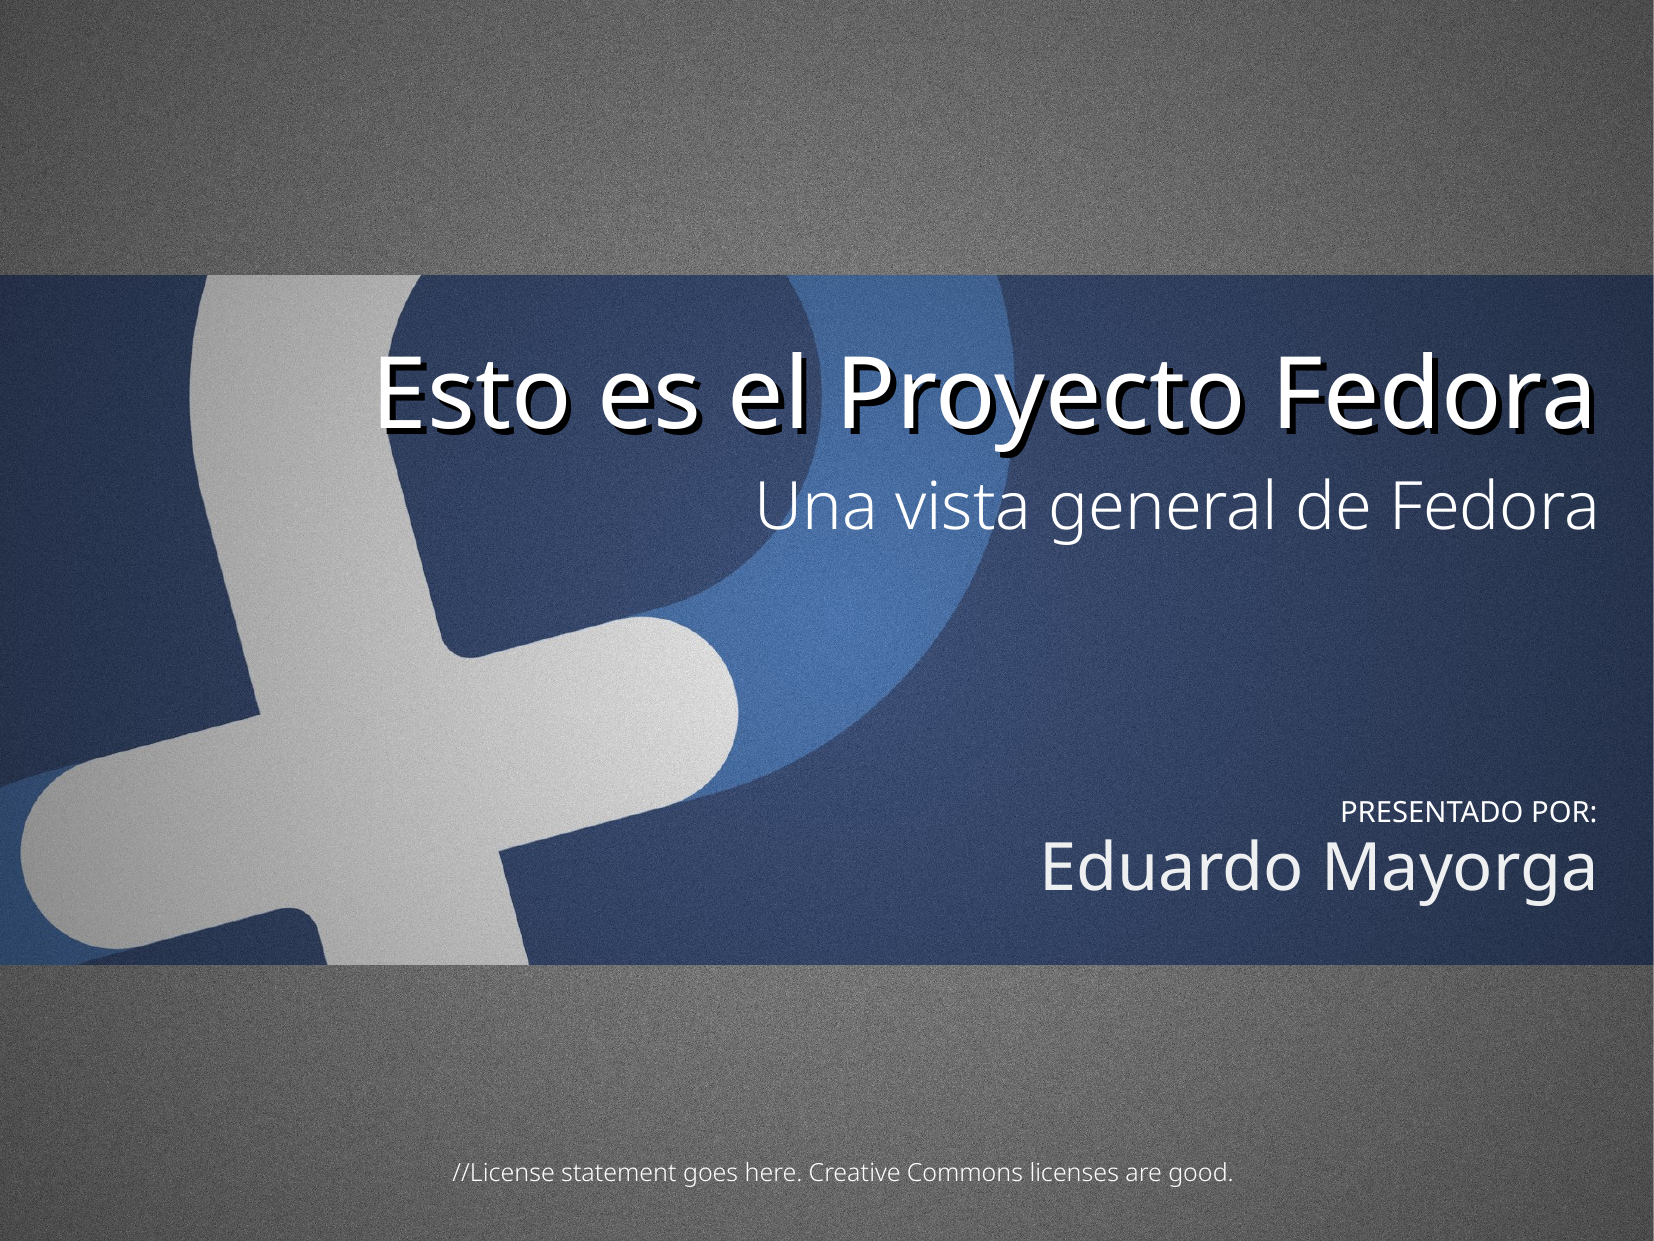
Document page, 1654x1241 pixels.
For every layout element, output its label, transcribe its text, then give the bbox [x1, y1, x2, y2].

text_box //License statement goes here. Creative Commons licenses are good. [75, 1126, 1613, 1197]
subtitle Una vista general de Fedora [442, 457, 1601, 621]
picture [0, 0, 1654, 1241]
title Esto es el Proyecto Fedora [248, 330, 1599, 449]
text_box PRESENTADO POR: [797, 784, 1613, 855]
text_box Eduardo Mayorga [649, 820, 1615, 910]
